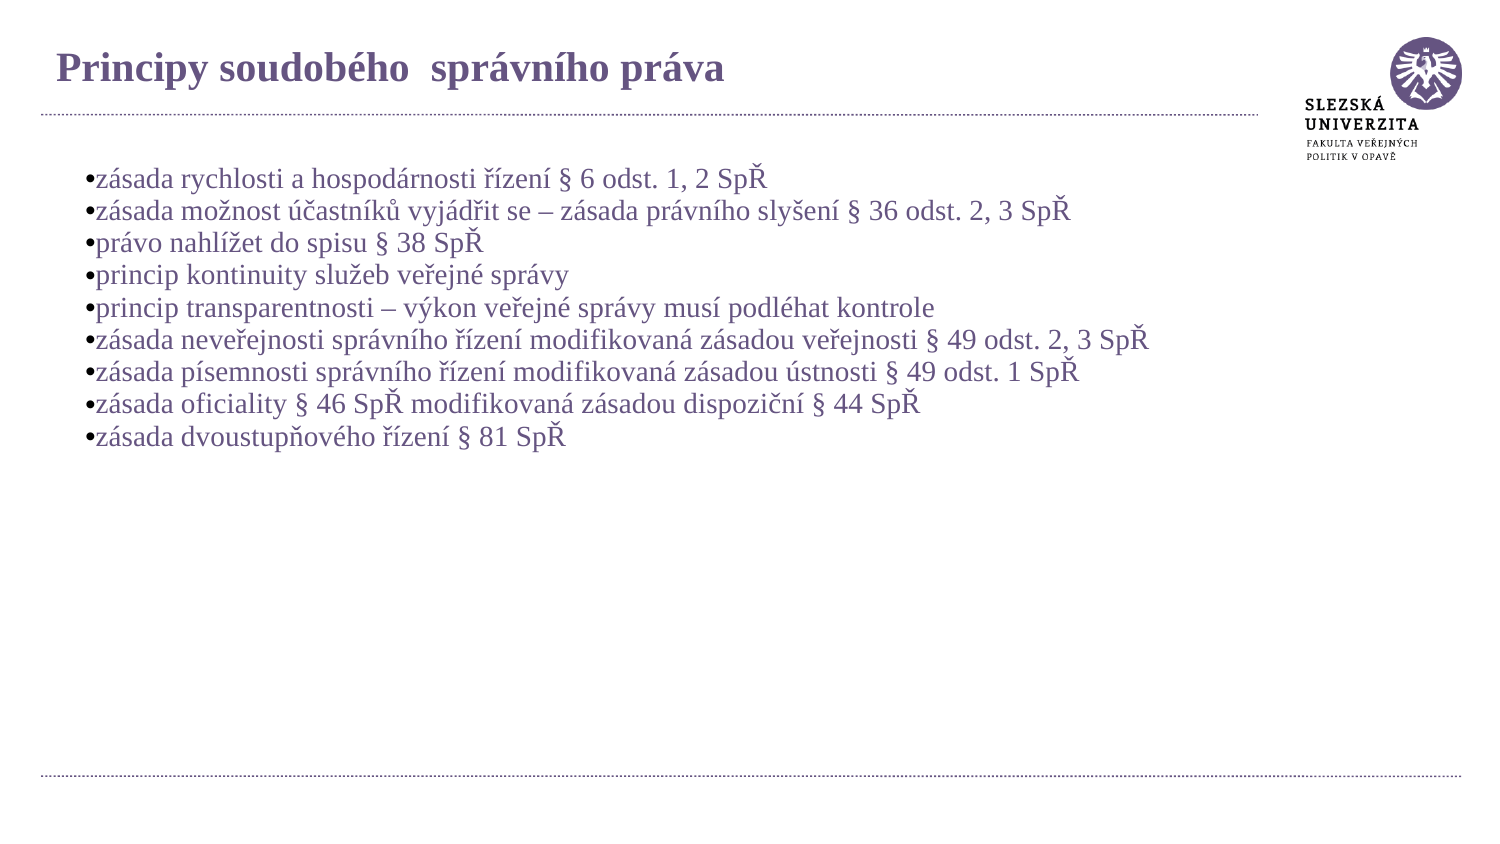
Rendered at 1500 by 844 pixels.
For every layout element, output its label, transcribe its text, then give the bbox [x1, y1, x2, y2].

text_box zásada rychlosti a hospodárnosti řízení § 6 odst. 1, 2 SpŘ zásada možnost účastníků vyjádřit se – zásada právního slyšení § 36 odst. 2, 3 SpŘ právo nahlížet do spisu § 38 SpŘ princip kontinuity služeb veřejné správy princip transparentnosti – výkon veřejné správy musí podléhat kontrole zásada neveřejnosti správního řízení modifikovaná zásadou veřejnosti § 49 odst. 2, 3 SpŘ zásada písemnosti správního řízení modifikovaná zásadou ústnosti § 49 odst. 1 SpŘ zásada oficiality § 46 SpŘ modifikovaná zásadou dispoziční § 44 SpŘ zásada dvoustupňového řízení § 81 SpŘ [70, 154, 1295, 812]
title Principy soudobého správního práva [41, 32, 786, 116]
